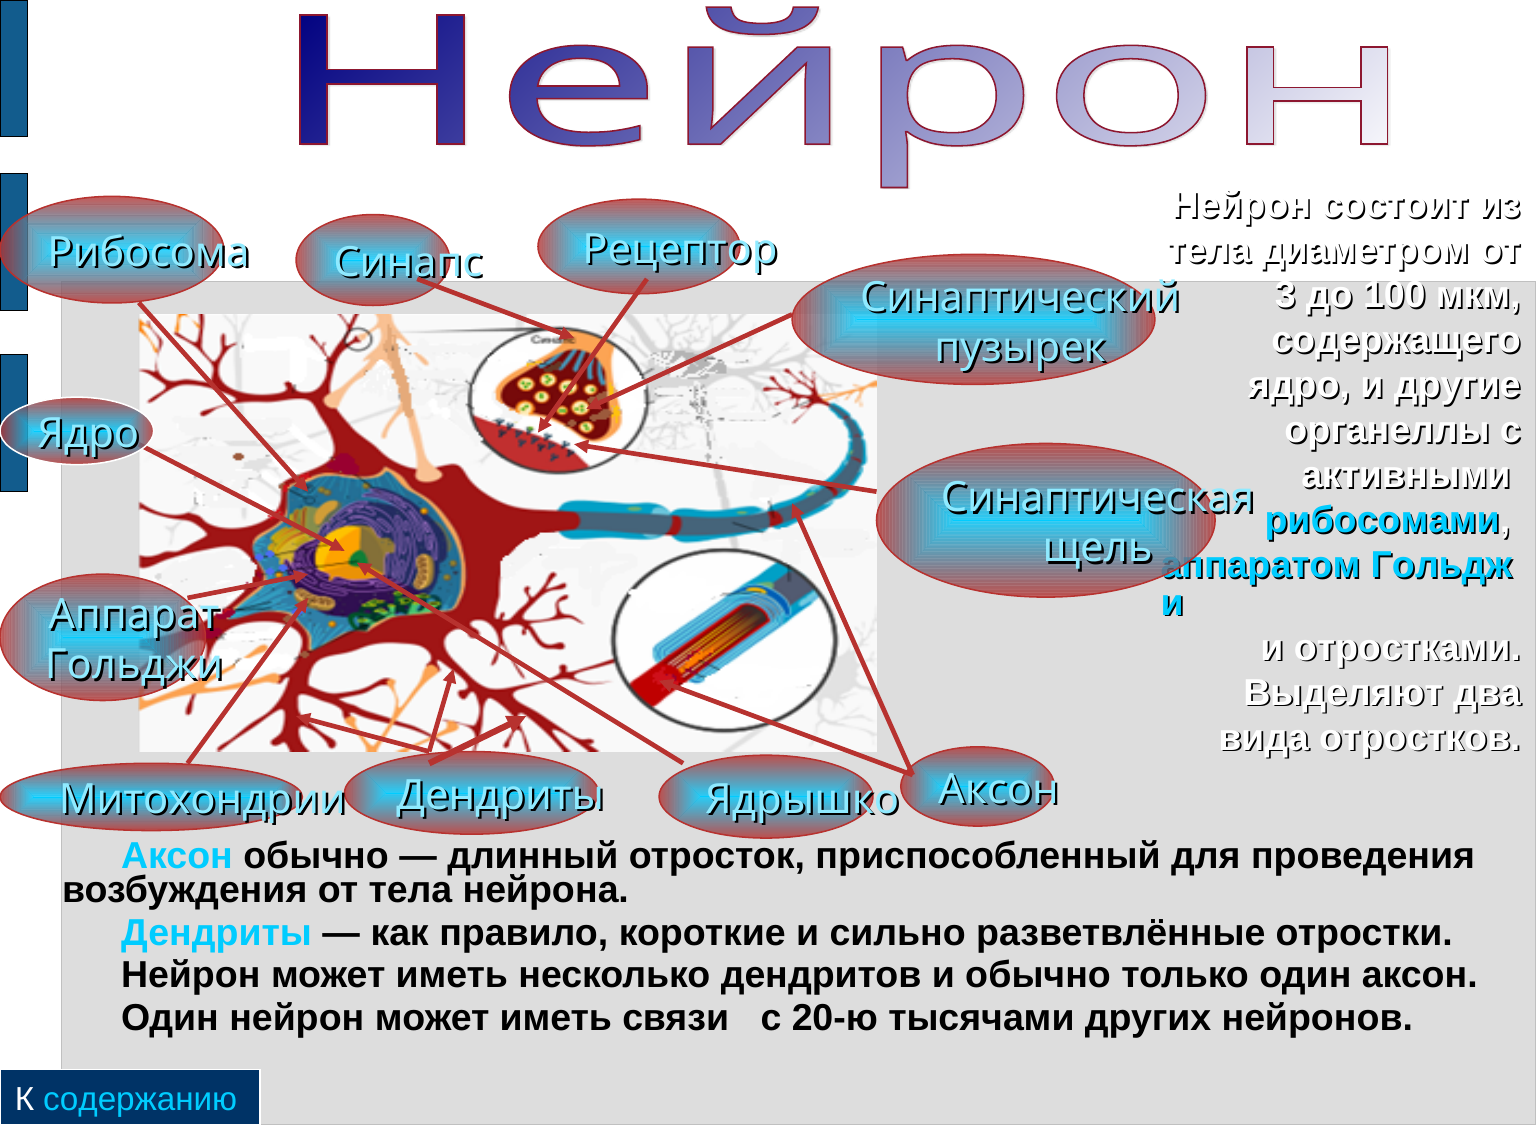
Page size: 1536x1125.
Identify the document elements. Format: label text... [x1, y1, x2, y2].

list Аксон обычно — длинный отросток, приспособленный для проведения возбуждения от тела нейрона. Дендриты — как правило, короткие и сильно разветвлённые отростки. Нейрон может иметь несколько дендритов и обычно только один аксон. Один нейрон может иметь связи с 20-ю тысячами других нейронов. [47, 834, 1536, 1083]
text_box Ядрышко [659, 755, 873, 839]
picture [138, 314, 877, 752]
text_box Аксон [900, 746, 1054, 827]
text_box Нейрон [706, 7, 819, 35]
text_box Нейрон [1056, 45, 1206, 146]
text_box Нейрон состоит из тела диаметром от 3 до 100 мкм, содержащего ядро, и другие органеллы с активными рибосомами, аппаратом Гольджи и отростками. Выделяют два вида отростков. [1145, 172, 1536, 729]
text_box Рибосома [0, 196, 224, 303]
text_box К содержанию [0, 1069, 260, 1125]
text_box Синаптическая щель [876, 443, 1216, 598]
text_box Митохондрии [0, 763, 303, 831]
text_box Аппарат Гольджи [0, 574, 206, 701]
text_box Нейрон [509, 45, 648, 146]
text_box Ядро [0, 397, 154, 465]
text_box Синапс [296, 214, 450, 306]
text_box Нейрон [688, 47, 830, 145]
text_box Синаптический пузырек [792, 254, 1155, 385]
text_box Нейрон [1247, 47, 1388, 145]
text_box Рецептор [537, 199, 739, 294]
text_box Нейрон [881, 45, 1024, 188]
text_box Нейрон [299, 14, 464, 145]
text_box Дендриты [344, 751, 598, 835]
